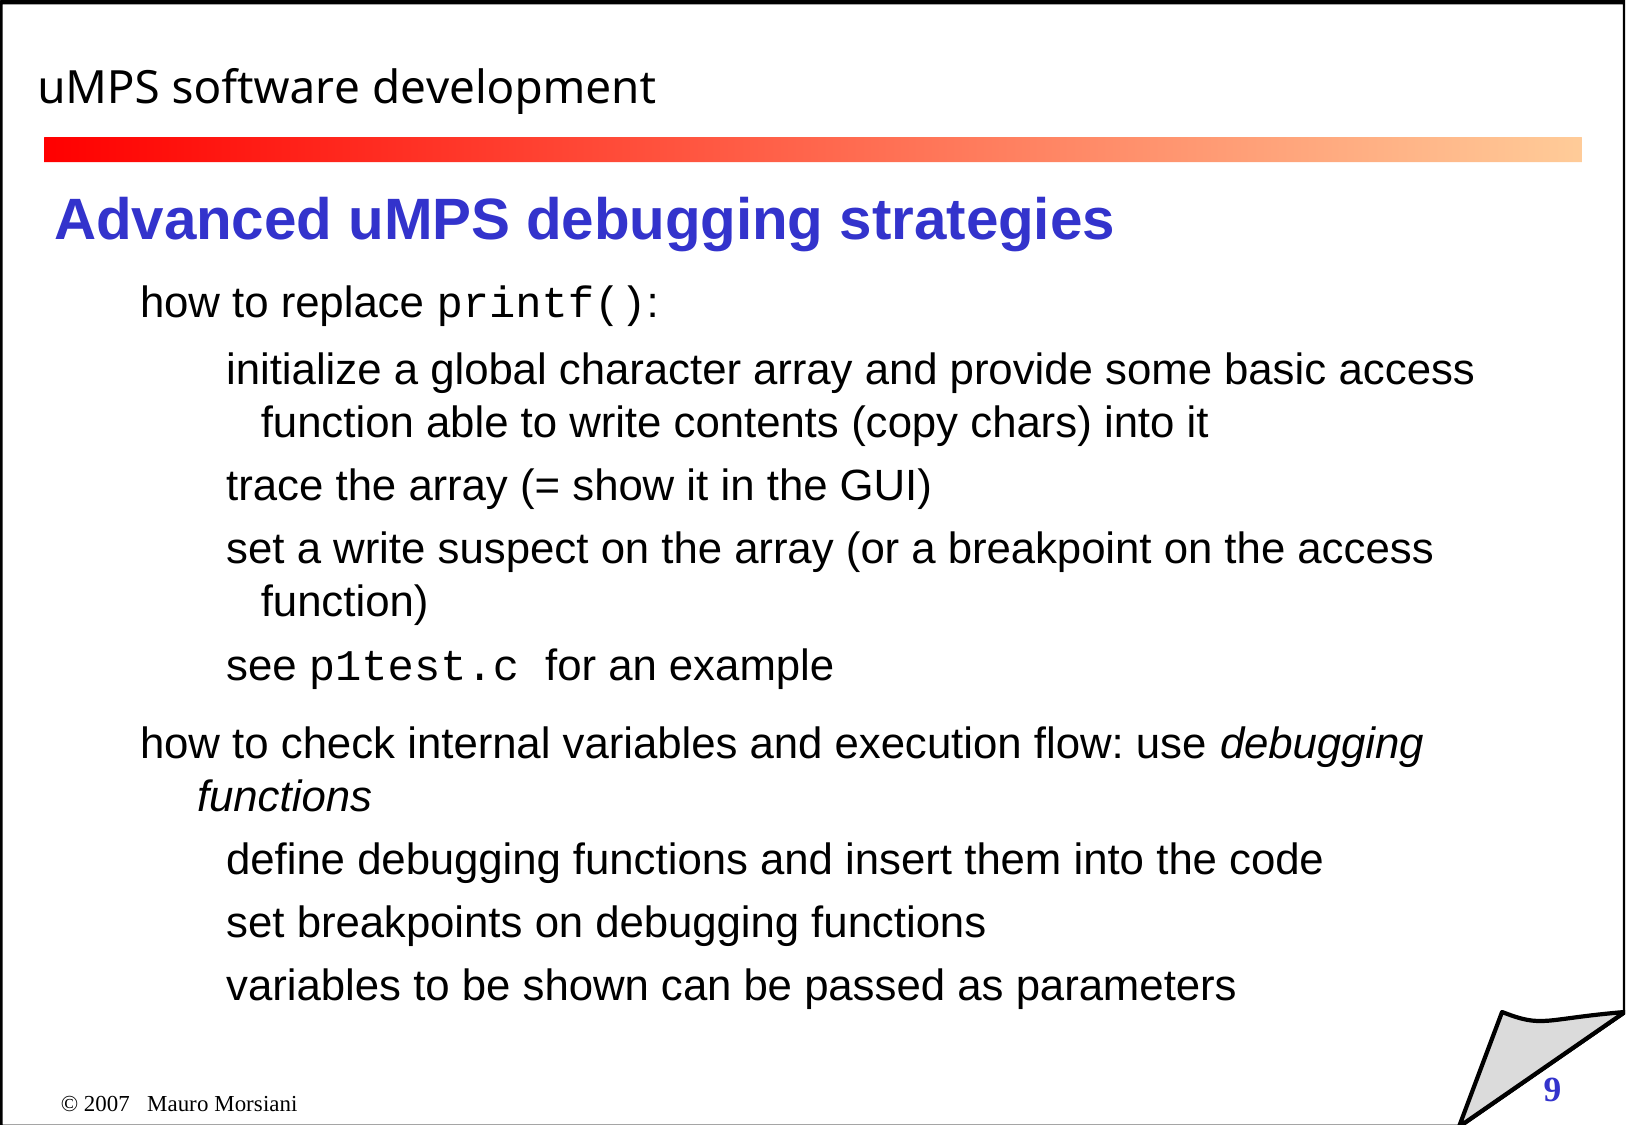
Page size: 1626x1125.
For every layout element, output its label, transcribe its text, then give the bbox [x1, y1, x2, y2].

title uMPS software development [37, 44, 1588, 131]
list Advanced uMPS debugging strategies how to replace printf(): initialize a global character array and provide some basic access function able to write contents (copy chars) into it trace the array (= show it in the GUI) set a write suspect on the array (or a breakpoint on the access function) see p1test.c for an example how to check internal variables and execution flow: use debugging functions define debugging functions and insert them into the code set breakpoints on debugging functions variables to be shown can be passed as parameters [54, 187, 1571, 1091]
